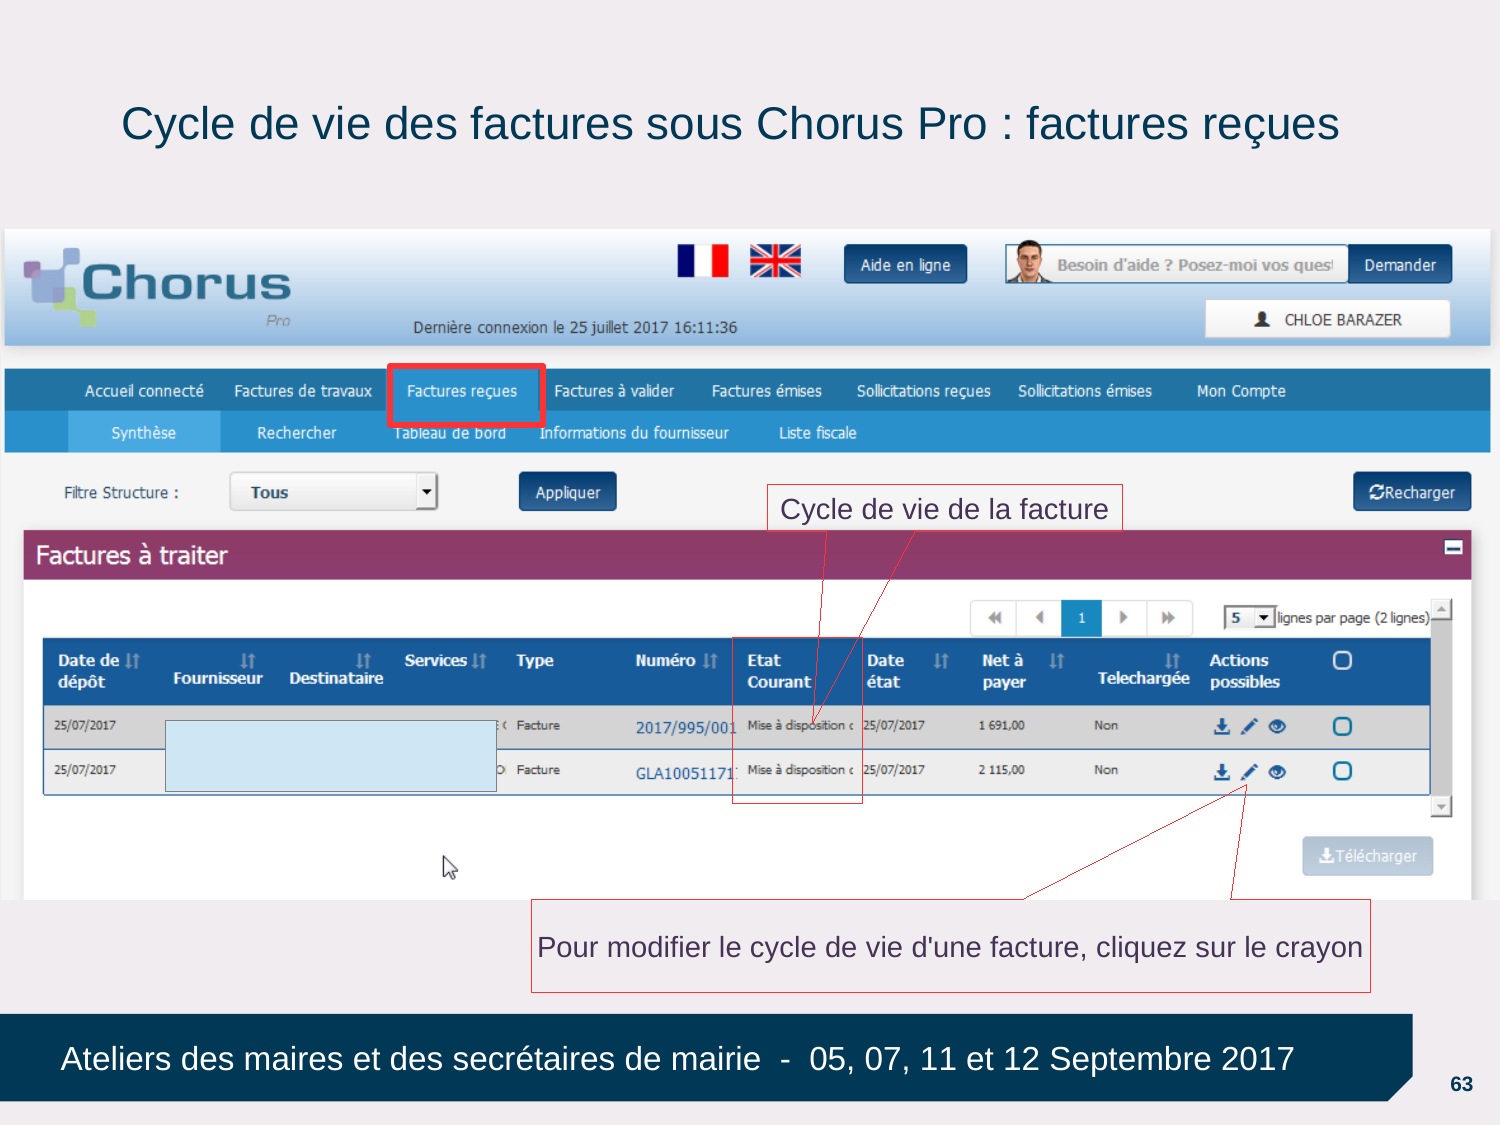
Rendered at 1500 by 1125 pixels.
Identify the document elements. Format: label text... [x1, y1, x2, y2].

title Cycle de vie des factures sous Chorus Pro : factures reçues [121, 68, 1438, 180]
picture [1, 229, 1500, 900]
text_box Cycle de vie de la facture [767, 484, 1123, 724]
text_box Pour modifier le cycle de vie d'une facture, cliquez sur le crayon [531, 784, 1371, 993]
text_box [165, 720, 497, 792]
